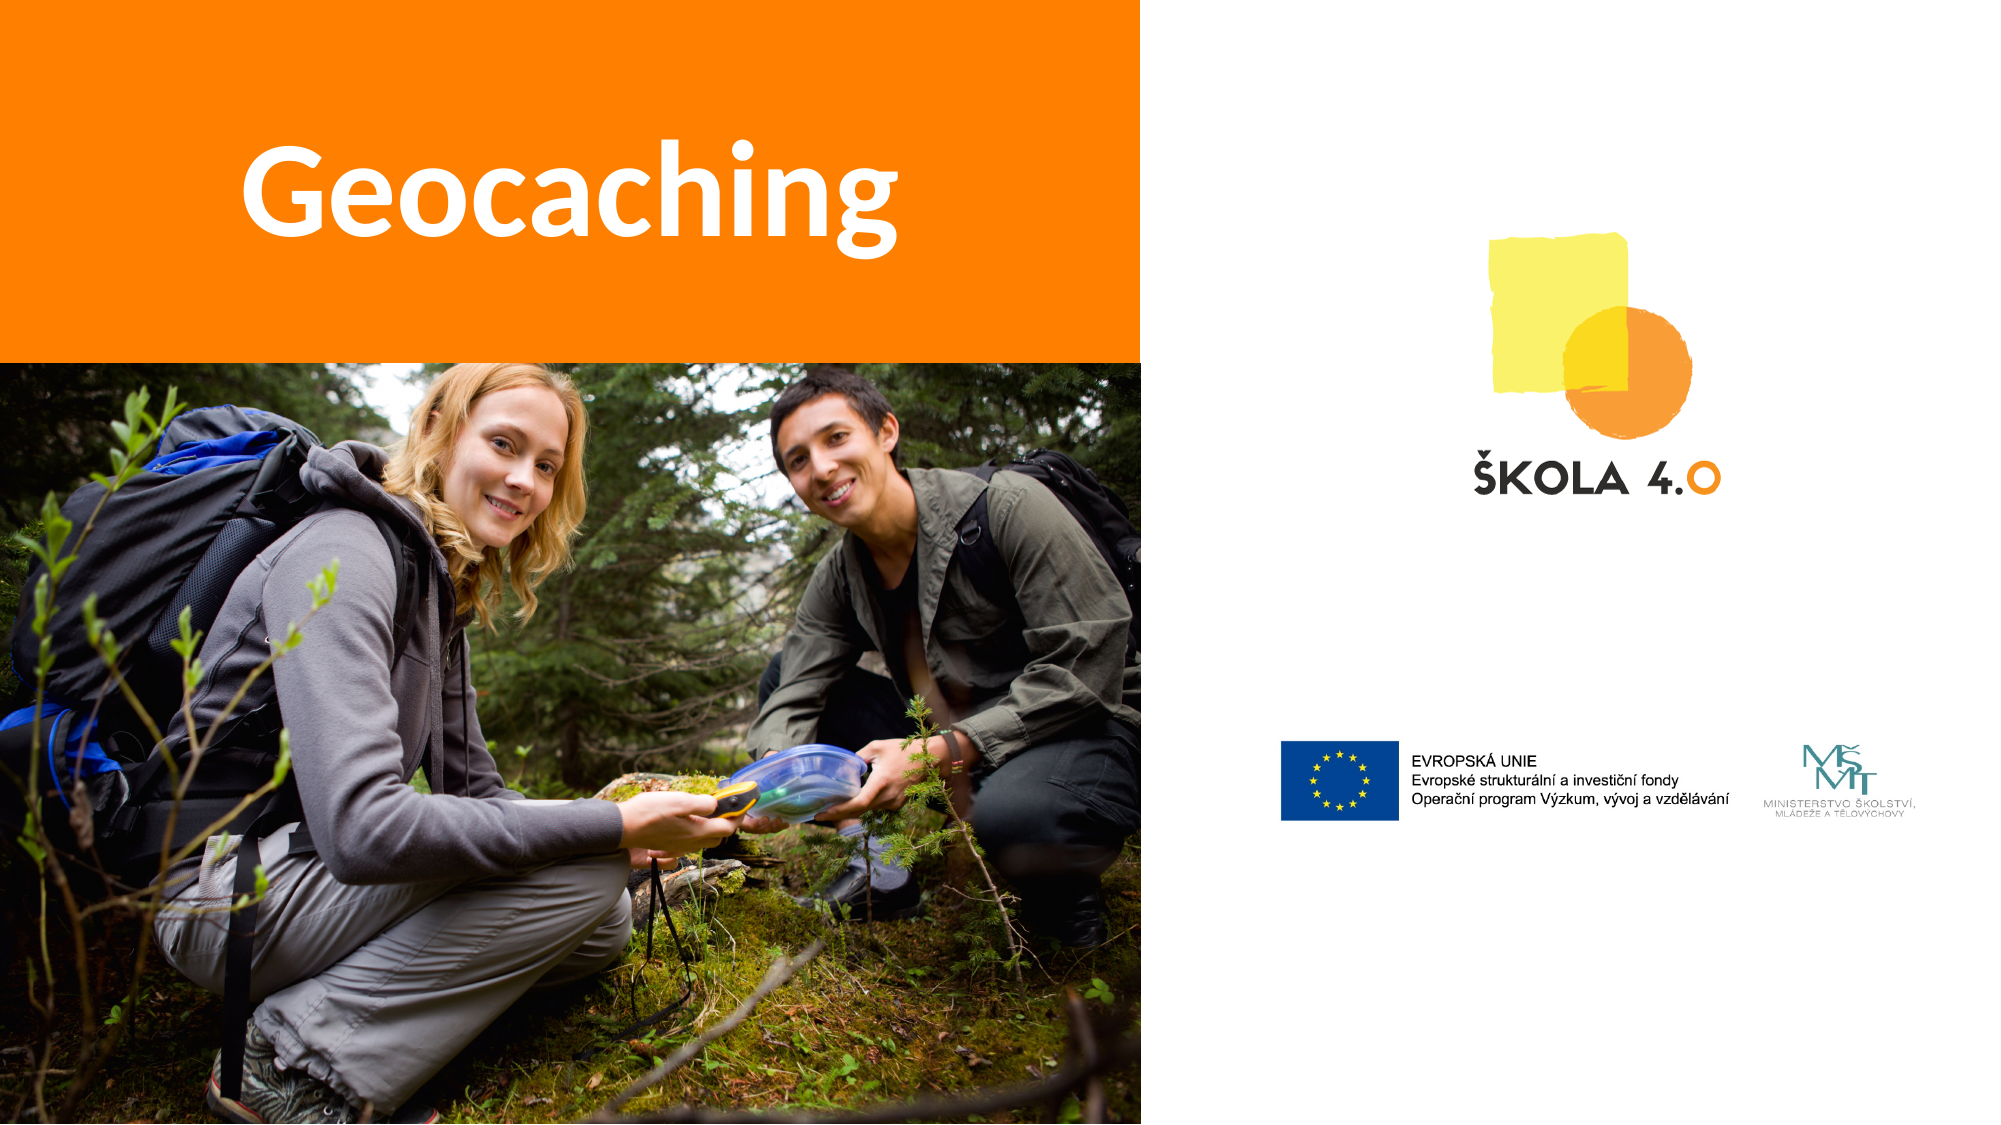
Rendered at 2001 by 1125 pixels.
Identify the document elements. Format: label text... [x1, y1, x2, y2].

picture [0, 363, 1141, 1124]
text_box Geocaching [0, 0, 1140, 363]
picture [1400, 168, 1795, 559]
picture [1241, 701, 1954, 860]
